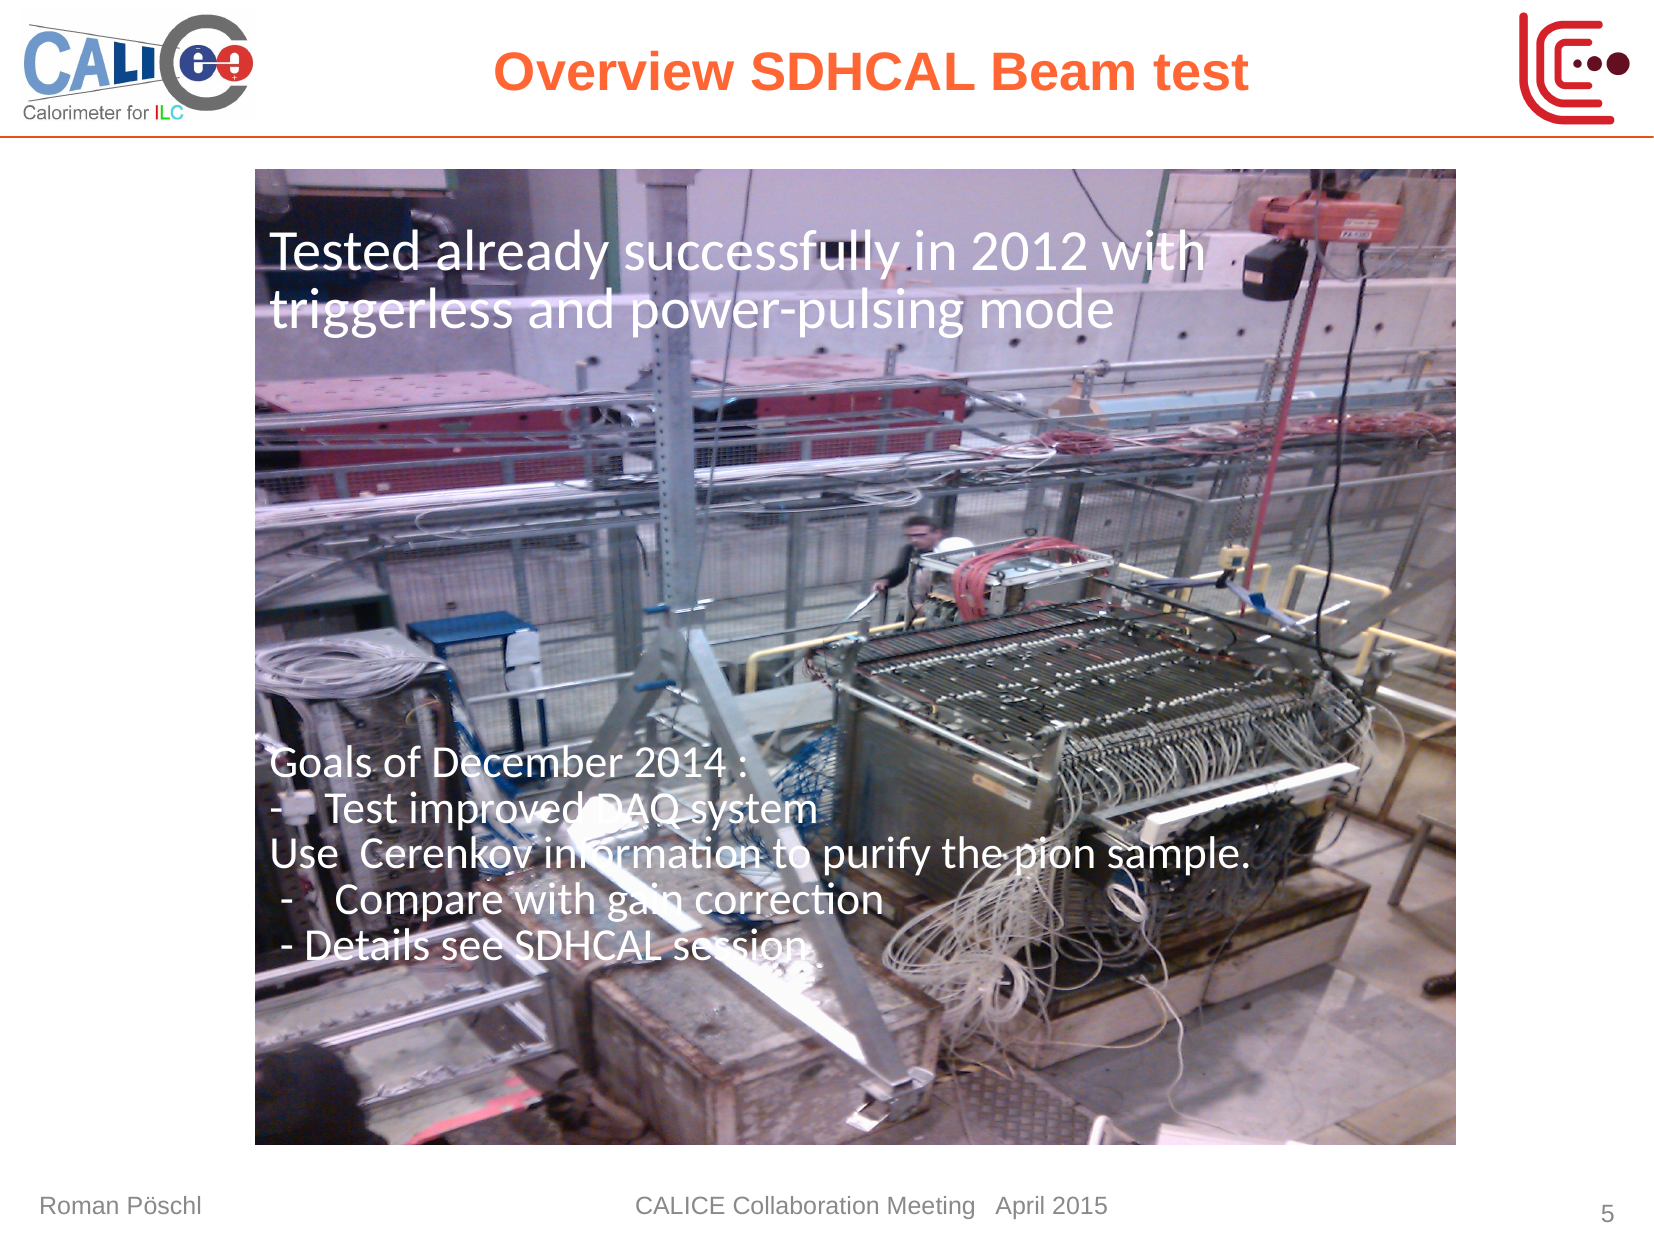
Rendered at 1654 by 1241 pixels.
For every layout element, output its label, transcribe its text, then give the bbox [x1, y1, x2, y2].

title Overview SDHCAL Beam test [128, 29, 1617, 113]
picture [255, 169, 1456, 1145]
picture [20, 10, 255, 122]
picture [1508, 2, 1641, 135]
text_box Tested already successfully in 2012 with triggerless and power-pulsing mode Goals of December 2014 : - Test improved DAQ system Use Cerenkov information to purify the pion sample. - Compare with gain correction - Details see SDHCAL session [254, 219, 1274, 1145]
